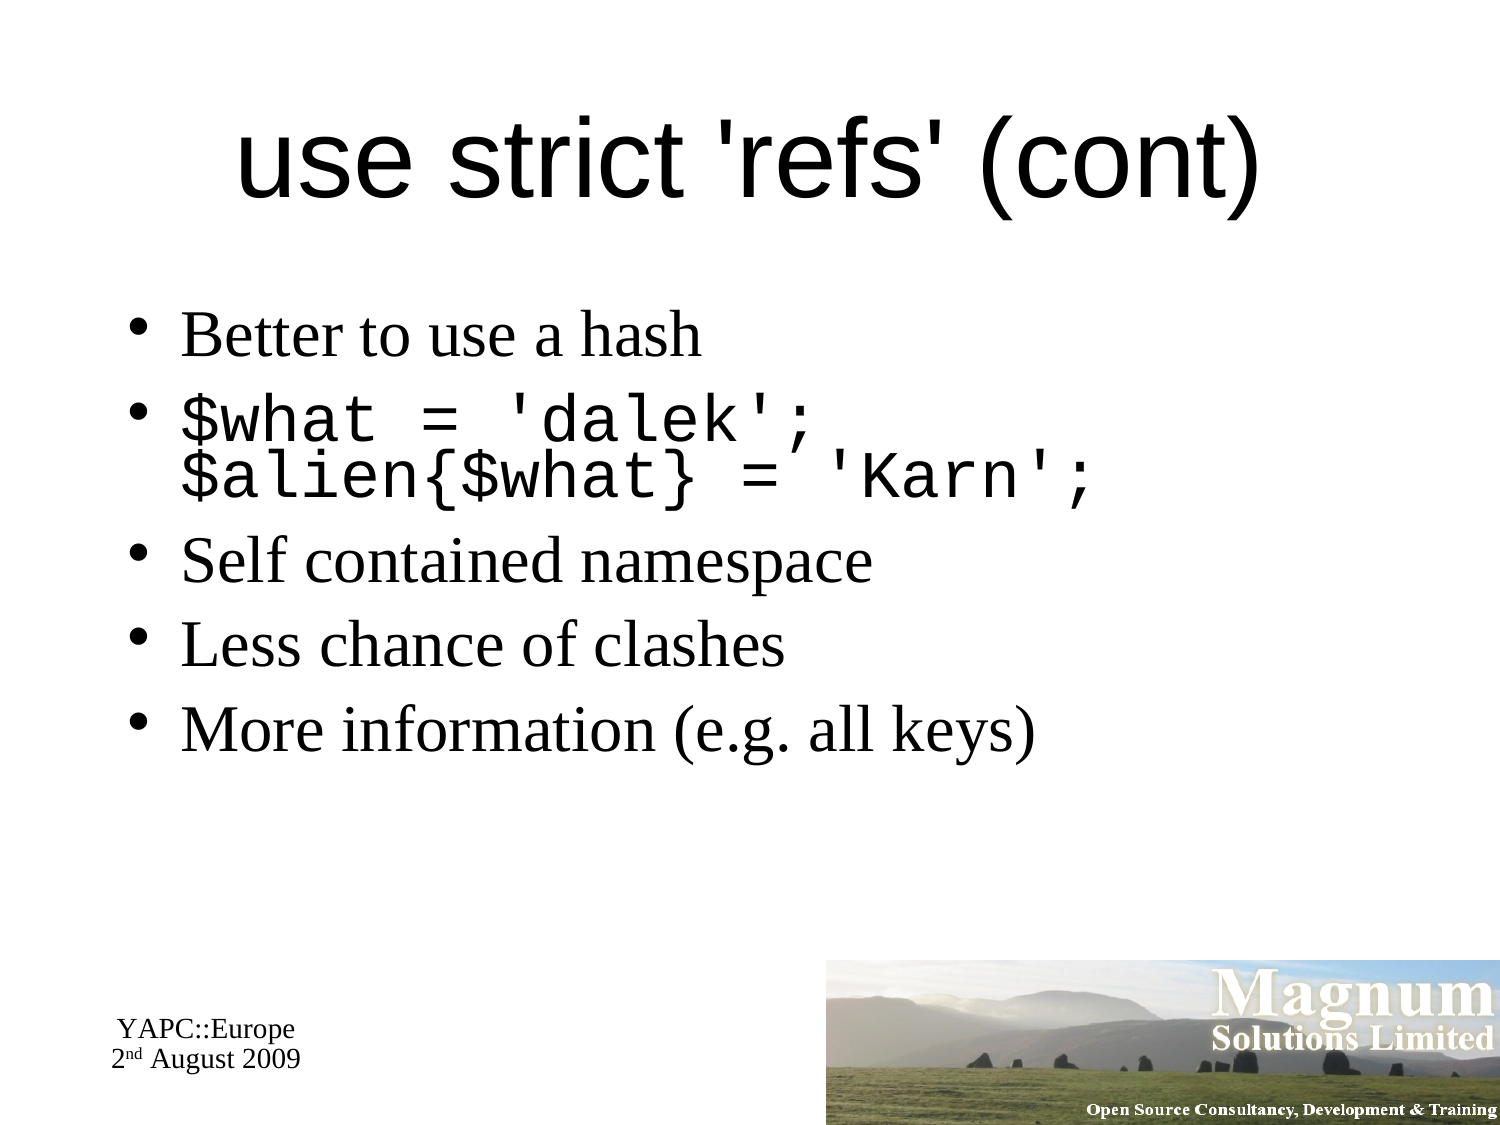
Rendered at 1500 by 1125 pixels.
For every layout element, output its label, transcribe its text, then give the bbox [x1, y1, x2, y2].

title use strict 'refs' (cont) [110, 26, 1391, 288]
list Better to use a hash $what = 'dalek'; $alien{$what} = 'Karn'; Self contained namespace Less chance of clashes More information (e.g. all keys) [110, 312, 1391, 1006]
picture [826, 960, 1500, 1125]
